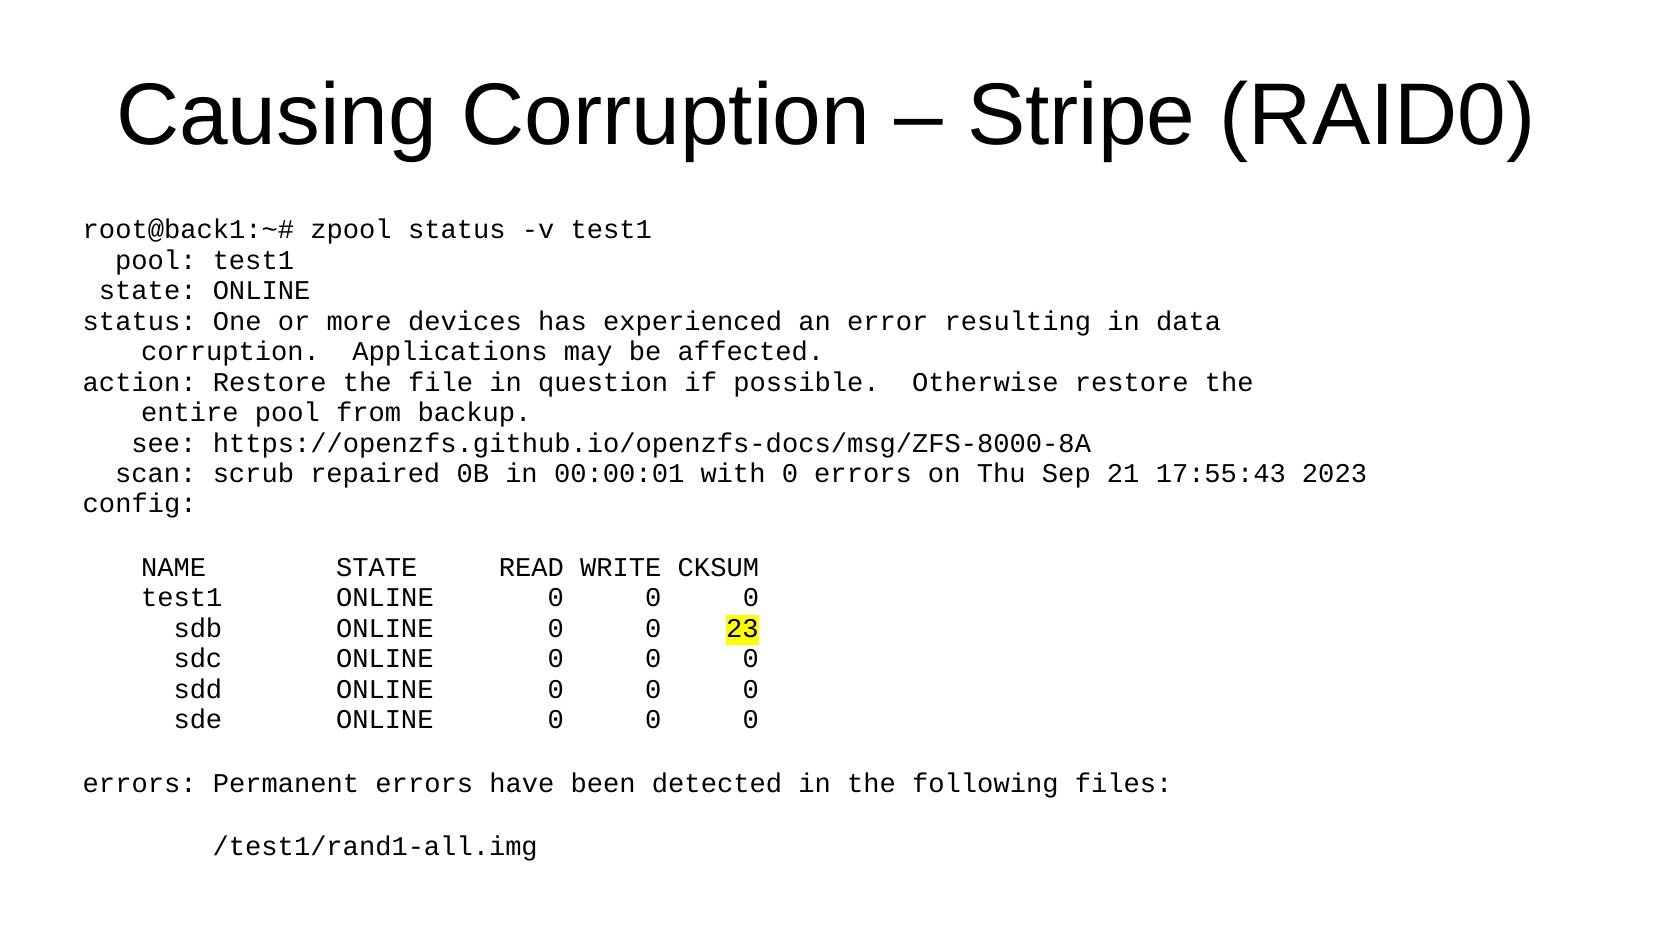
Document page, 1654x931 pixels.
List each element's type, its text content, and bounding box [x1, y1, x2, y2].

title Causing Corruption – Stripe (RAID0) [82, 37, 1571, 181]
subtitle root@back1:~# zpool status -v test1 pool: test1 state: ONLINE status: One or more devices has experienced an error resulting in data corruption. Applications may be affected. action: Restore the file in question if possible. Otherwise restore the entire pool from backup. see: https://openzfs.github.io/openzfs-docs/msg/ZFS-8000-8A scan: scrub repaired 0B in 00:00:01 with 0 errors on Thu Sep 21 17:55:43 2023 config: NAME STATE READ WRITE CKSUM test1 ONLINE 0 0 0 sdb ONLINE 0 0 23 sdc ONLINE 0 0 0 sdd ONLINE 0 0 0 sde ONLINE 0 0 0 errors: Permanent errors have been detected in the following files: /test1/rand1-all.img [82, 181, 1571, 899]
